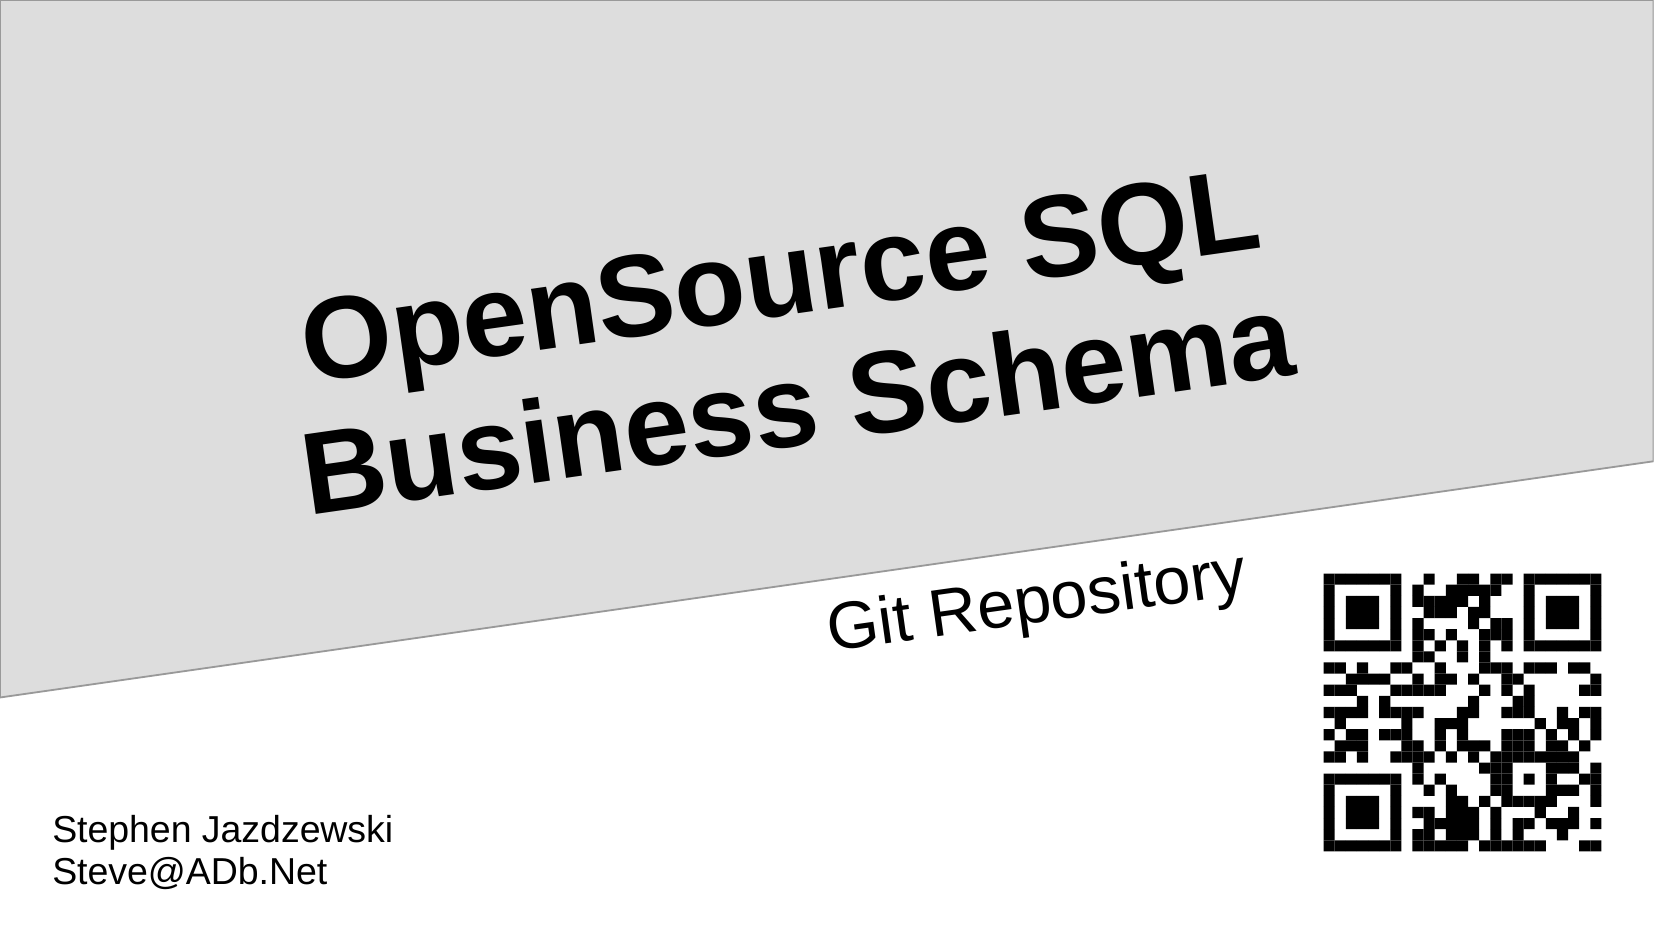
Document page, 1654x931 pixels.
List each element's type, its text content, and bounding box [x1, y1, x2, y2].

picture [1275, 525, 1651, 901]
text_box Git Repository [100, 478, 1538, 782]
title OpenSource SQL Business Schema [25, 12, 1552, 668]
text_box Stephen Jazdzewski Steve@ADb.Net [37, 801, 409, 901]
